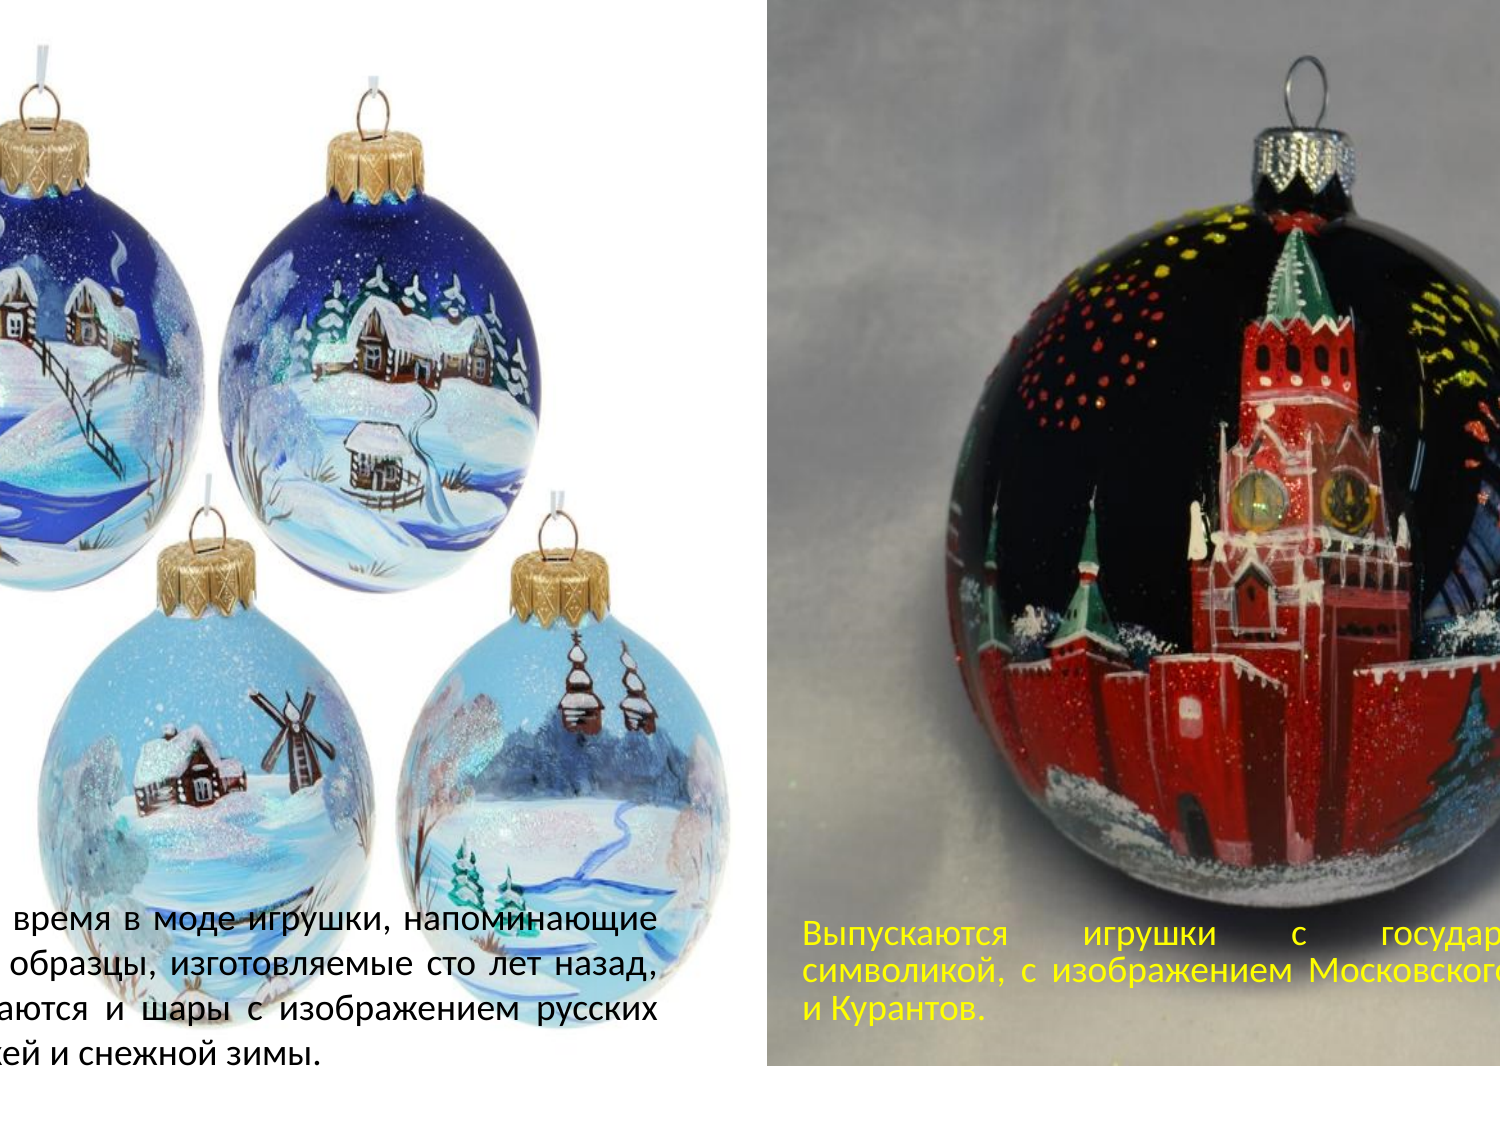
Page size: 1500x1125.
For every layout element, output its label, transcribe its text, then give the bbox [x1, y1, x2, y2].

picture [0, 0, 756, 1125]
picture [767, 0, 1500, 1066]
text_box В наше время в моде игрушки, напоминающие старые образцы, изготовляемые сто лет назад, выпускаются и шары с изображением русских пейзажей и снежной зимы. [0, 885, 674, 1081]
text_box Выпускаются игрушки с государственной символикой, с изображением Московского Кремля и Курантов. [787, 909, 1500, 1062]
